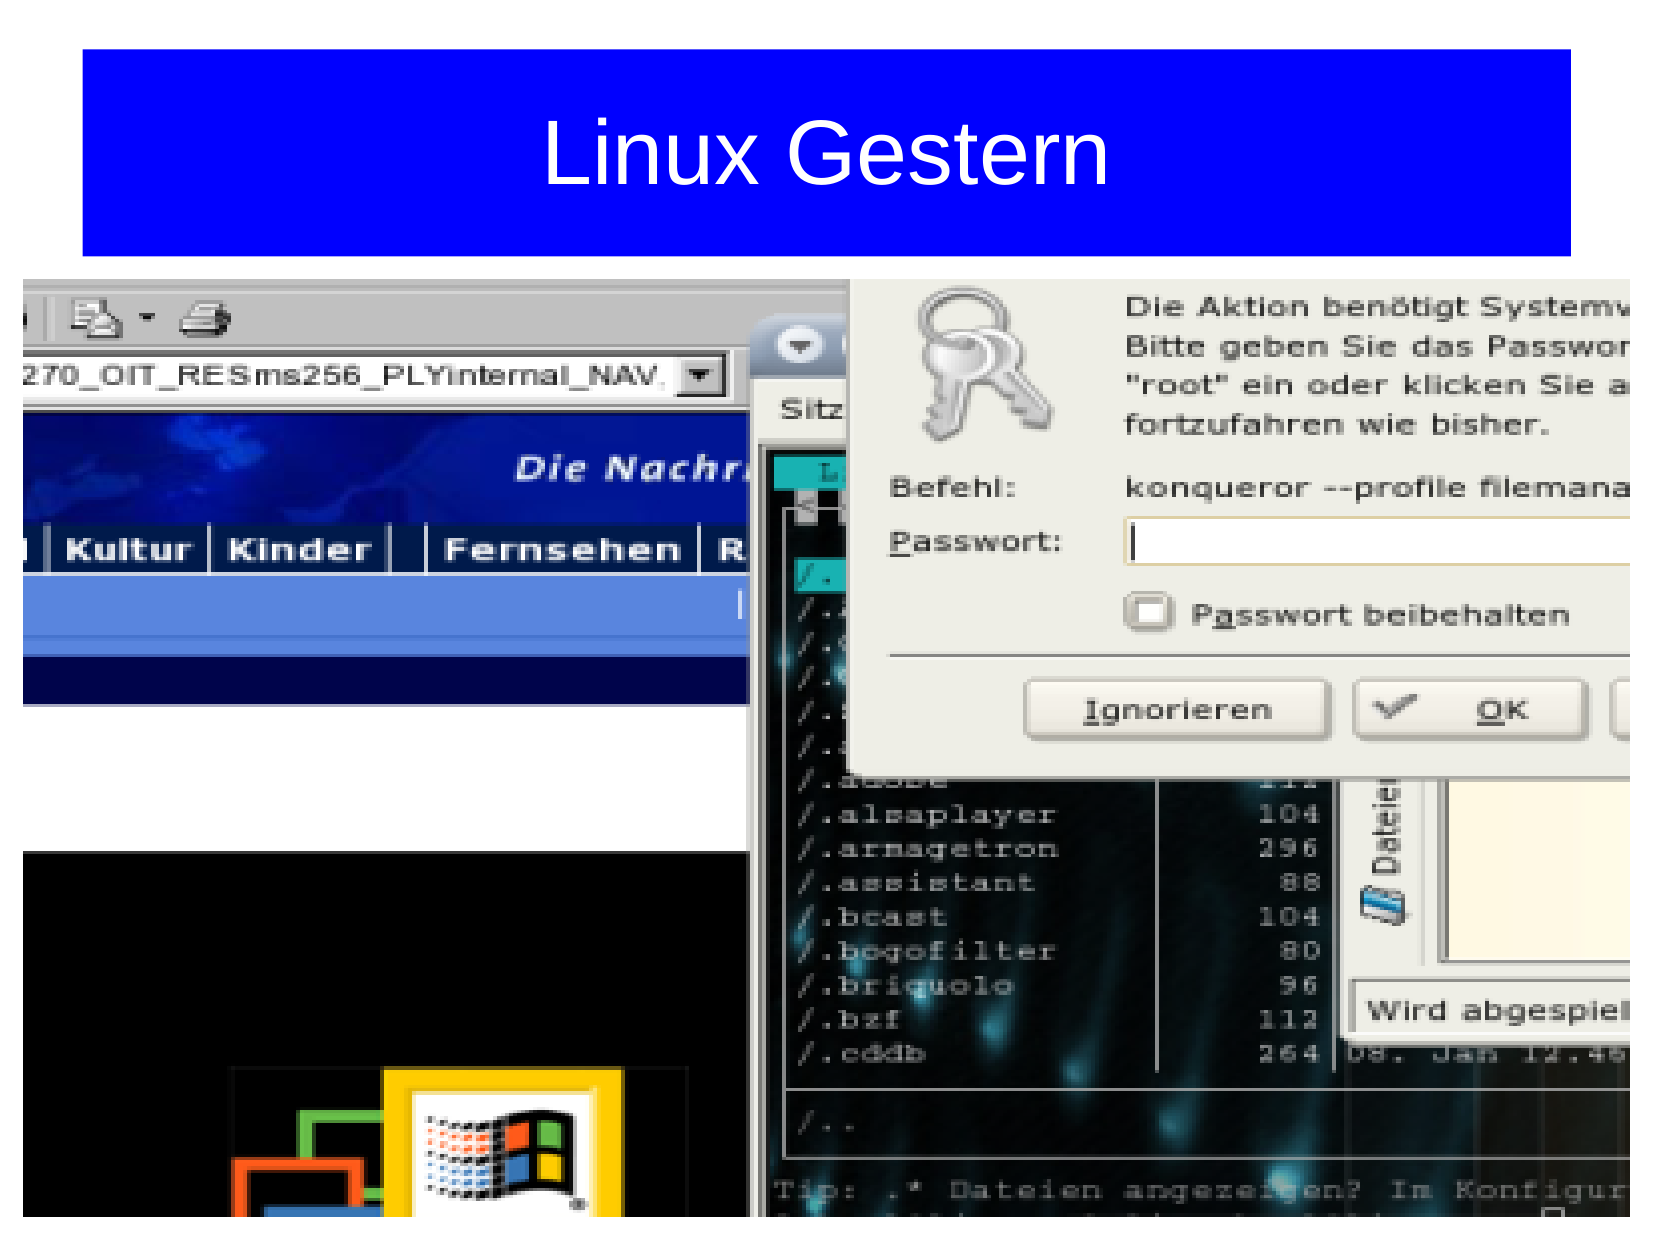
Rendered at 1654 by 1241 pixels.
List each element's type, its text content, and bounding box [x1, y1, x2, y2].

picture [23, 279, 1630, 1217]
title Linux Gestern [82, 49, 1571, 257]
